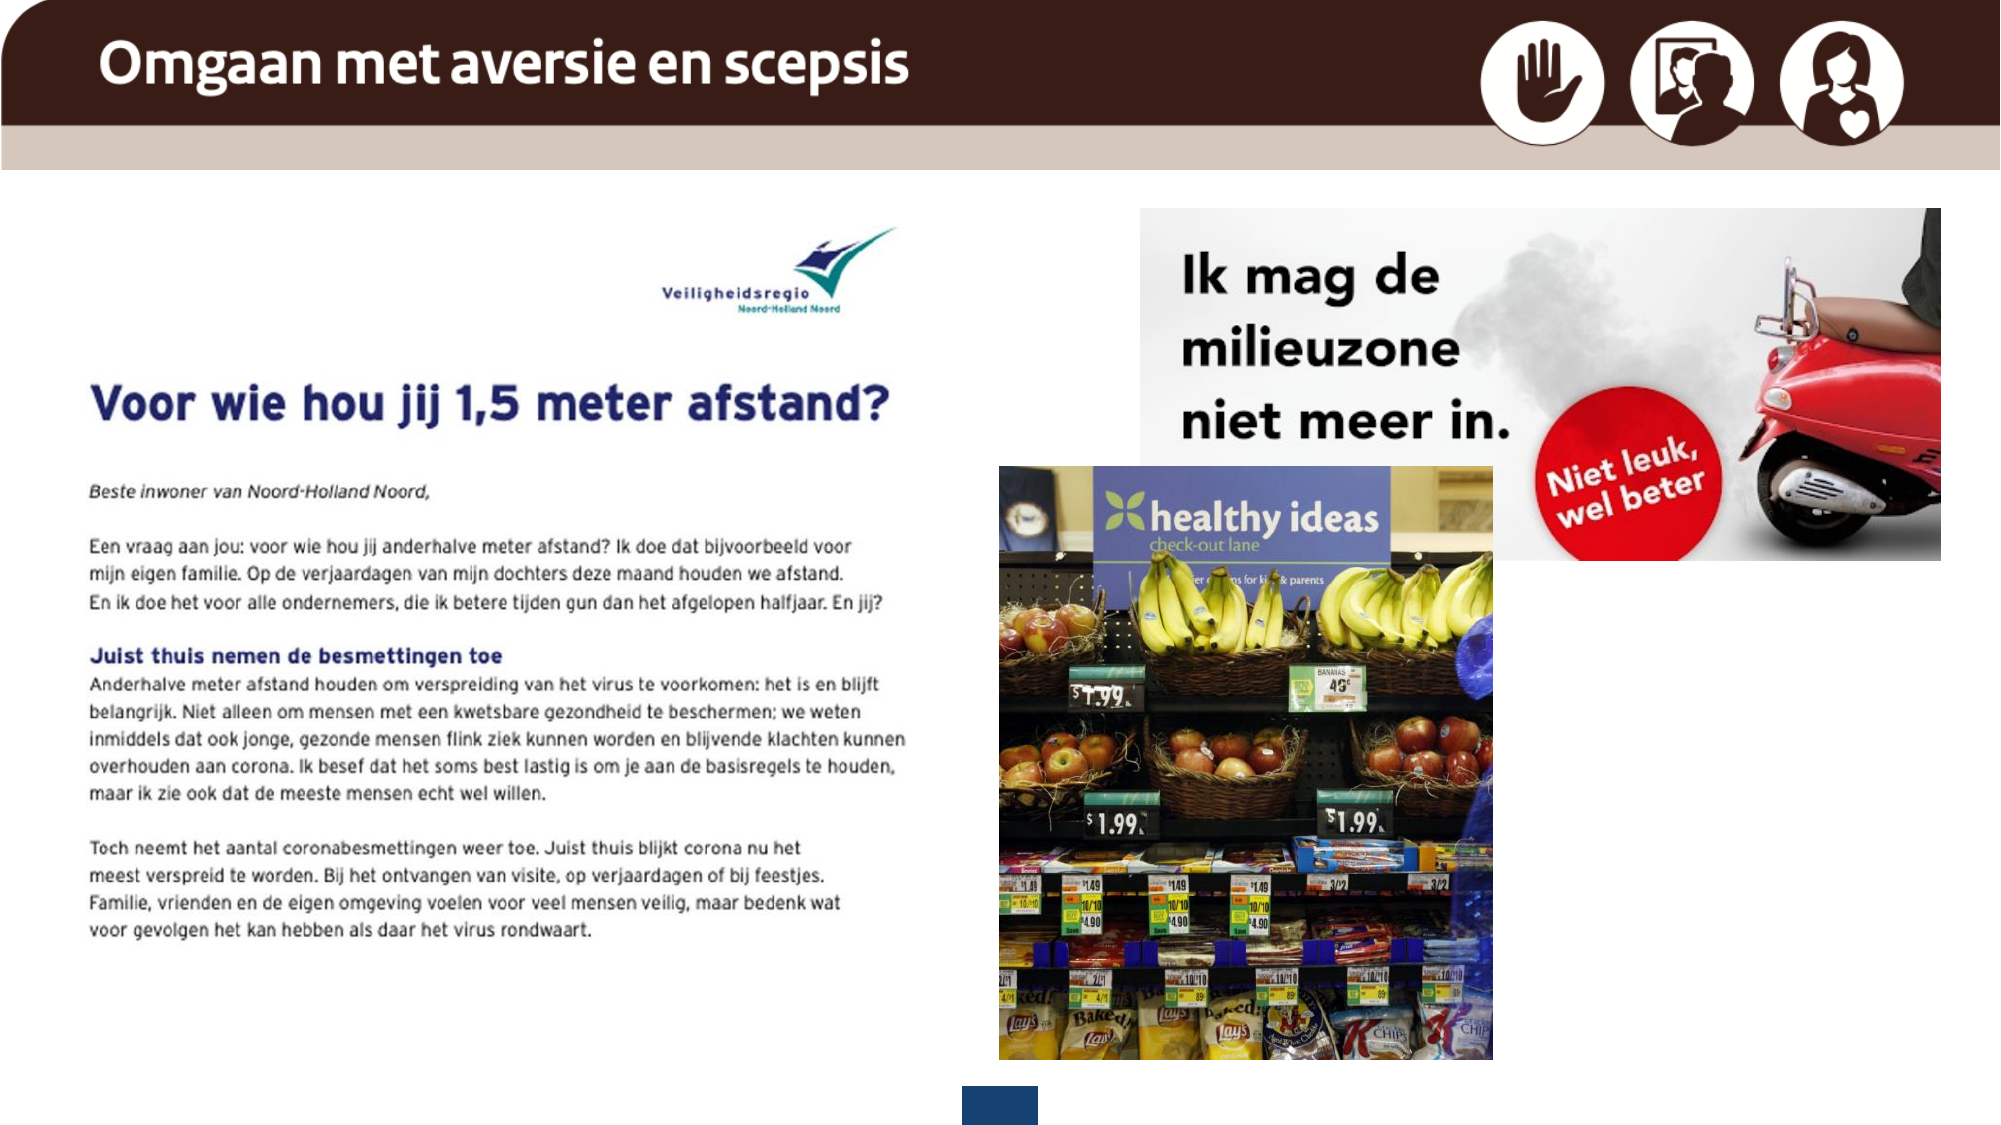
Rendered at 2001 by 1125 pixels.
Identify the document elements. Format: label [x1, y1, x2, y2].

picture [999, 208, 1941, 1060]
picture [0, 0, 2000, 171]
picture [70, 194, 907, 1079]
